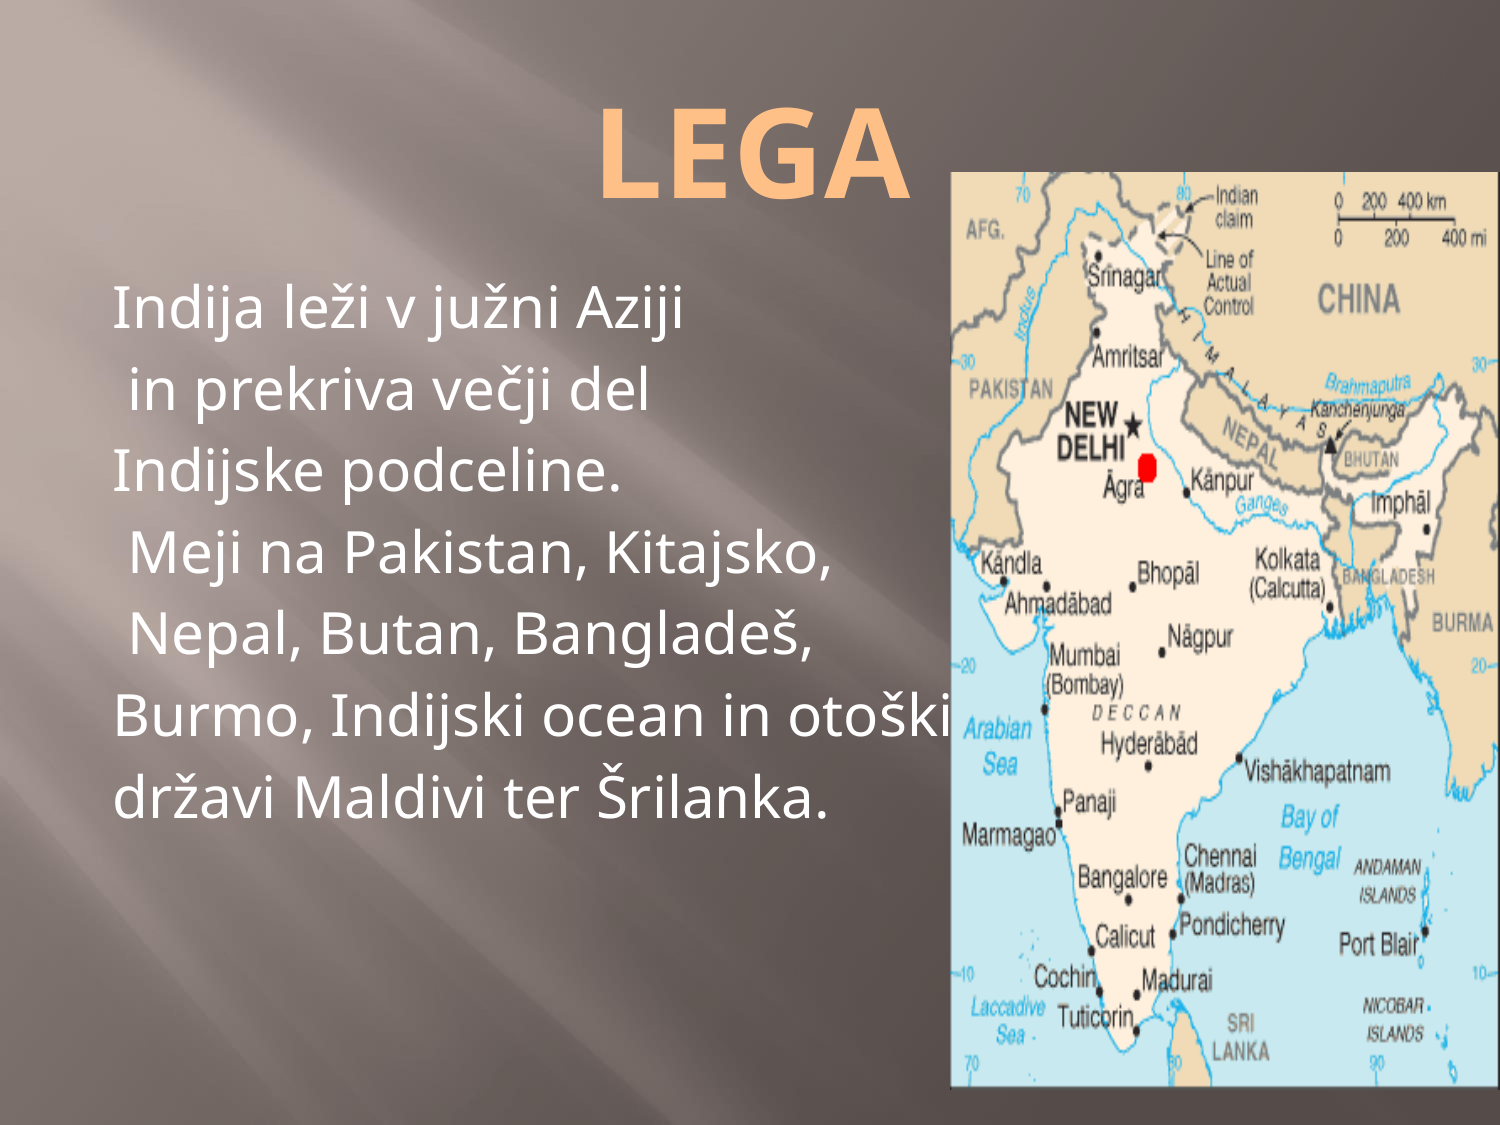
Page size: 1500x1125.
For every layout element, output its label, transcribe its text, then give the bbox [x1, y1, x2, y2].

picture [0, 0, 1500, 1125]
title LEGA [76, 54, 1427, 243]
list Indija leži v južni Aziji in prekriva večji del Indijske podceline. Meji na Pakistan, Kitajsko, Nepal, Butan, Bangladeš, Burmo, Indijski ocean in otoški državi Maldivi ter Šrilanka. [75, 262, 950, 1035]
